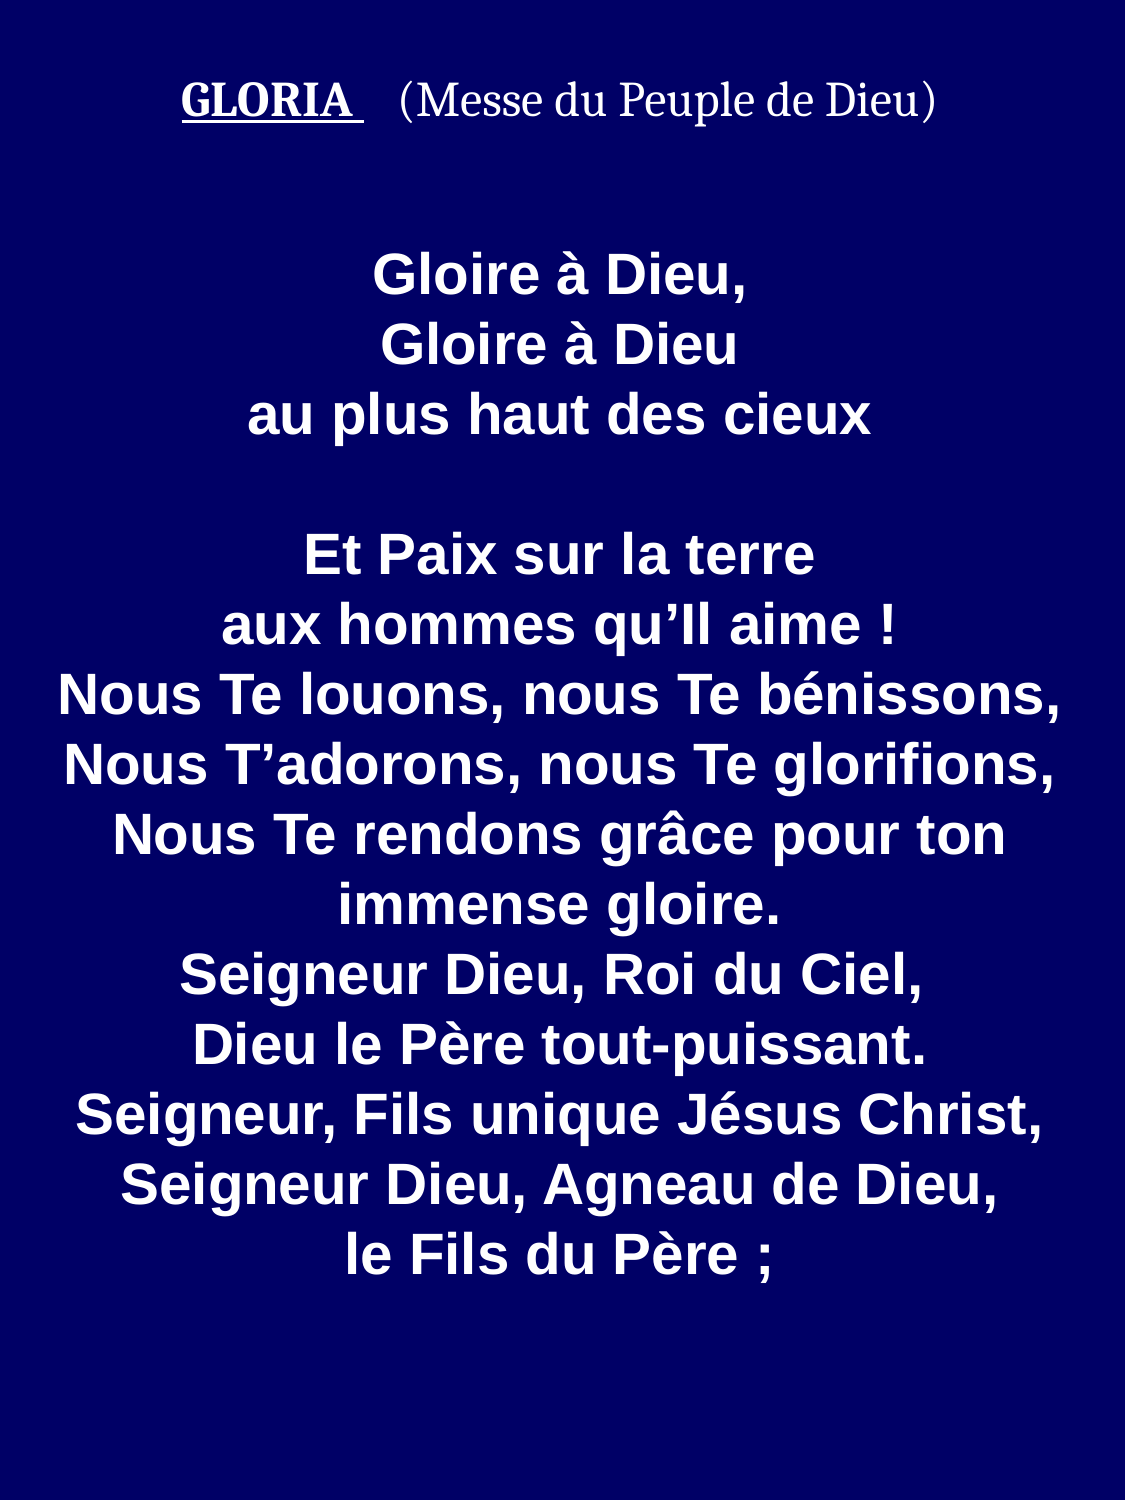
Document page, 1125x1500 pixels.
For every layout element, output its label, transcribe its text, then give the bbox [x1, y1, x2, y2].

text_box GLORIA (Messe du Peuple de Dieu) Gloire à Dieu, Gloire à Dieu au plus haut des cieux Et Paix sur la terre aux hommes qu’Il aime ! Nous Te louons, nous Te bénissons, Nous T’adorons, nous Te glorifions, Nous Te rendons grâce pour ton immense gloire. Seigneur Dieu, Roi du Ciel, Dieu le Père tout-puissant. Seigneur, Fils unique Jésus Christ, Seigneur Dieu, Agneau de Dieu, le Fils du Père ; [0, 59, 1125, 1483]
